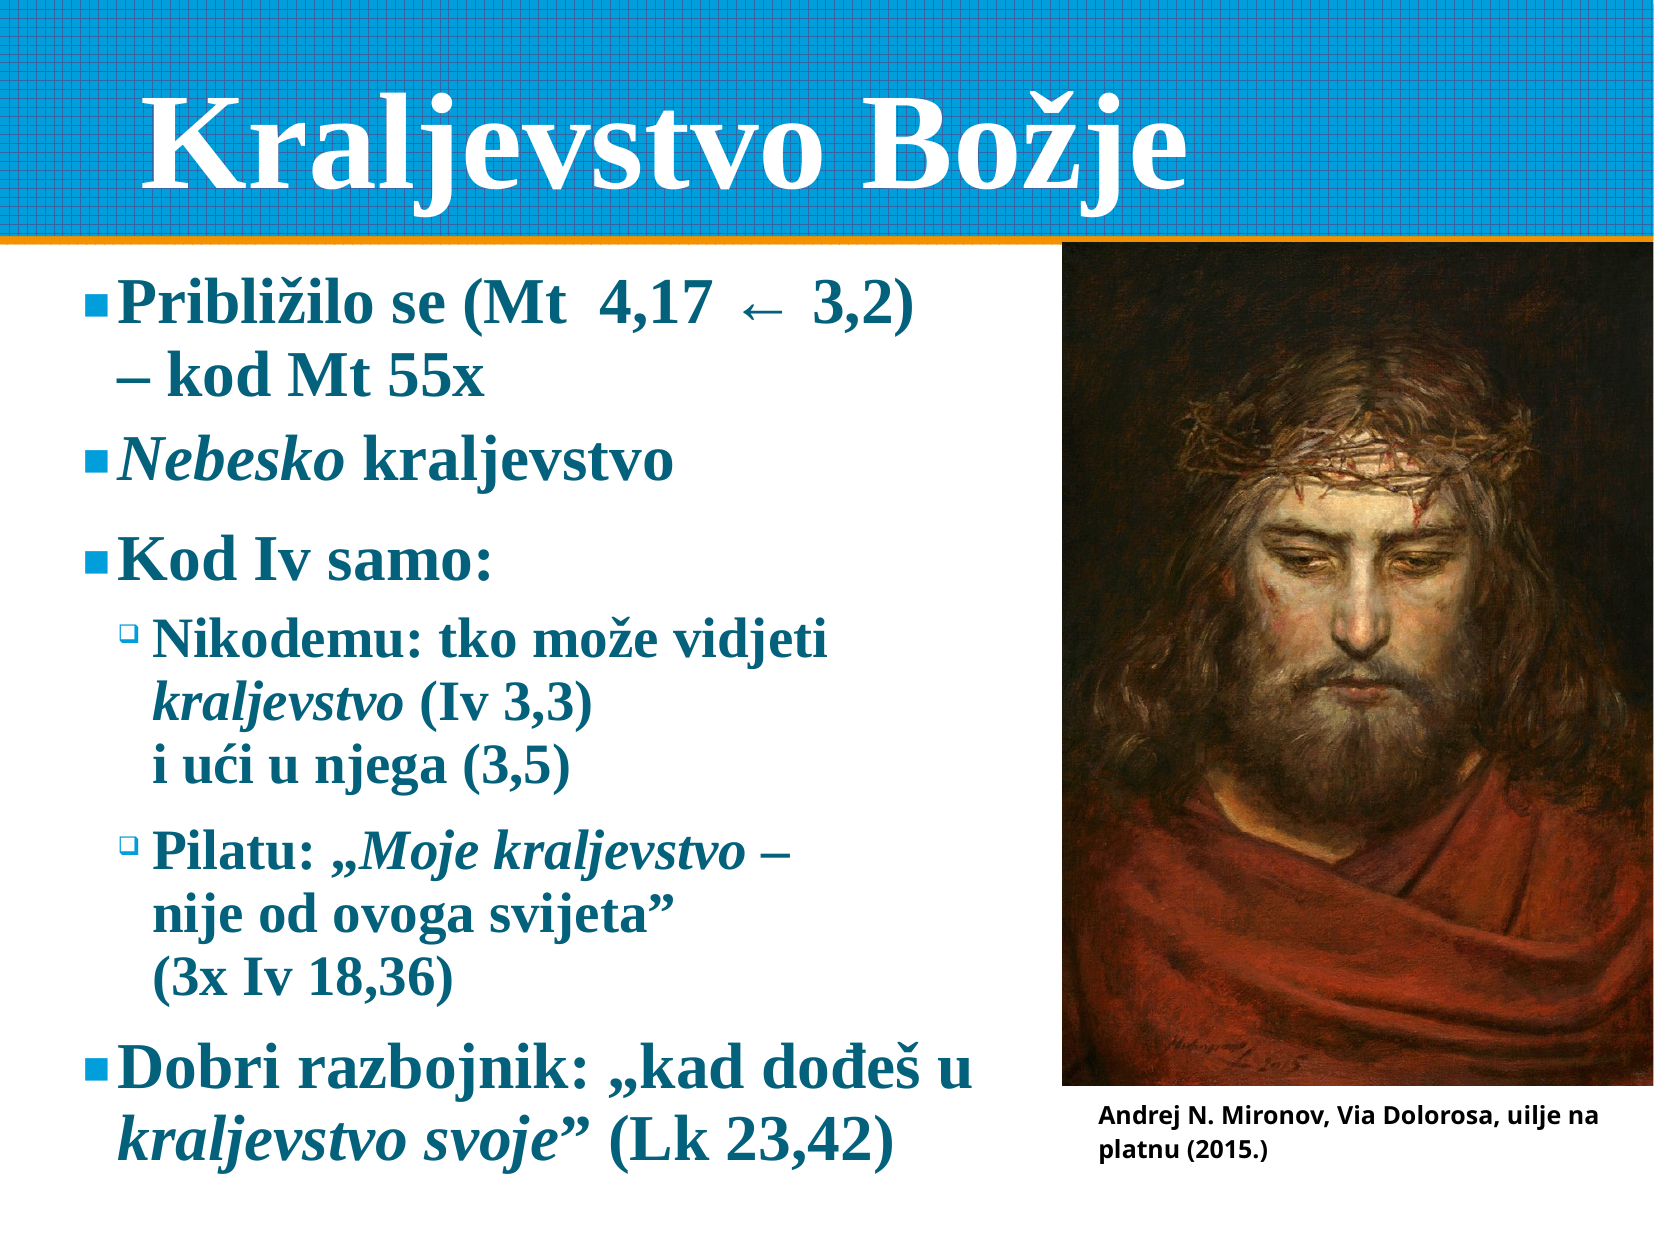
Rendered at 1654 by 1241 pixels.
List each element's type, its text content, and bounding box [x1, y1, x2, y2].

title Kraljevstvo Božje [82, 1, 1571, 219]
text_box Andrej N. Mironov, Via Dolorosa, uilje na platnu (2015.) [1092, 1111, 1646, 1152]
picture [1062, 242, 1654, 1086]
list Približilo se (Mt 4,17 ← 3,2) – kod Mt 55x Nebesko kraljevstvo Kod Iv samo: Nikodemu: tko može vidjeti kraljevstvo (Iv 3,3) i ući u njega (3,5) Pilatu: „Moje kraljevstvo – nije od ovoga svijeta” (3x Iv 18,36) Dobri razbojnik: „kad dođeš u kraljevstvo svoje” (Lk 23,42) [82, 265, 1571, 1182]
